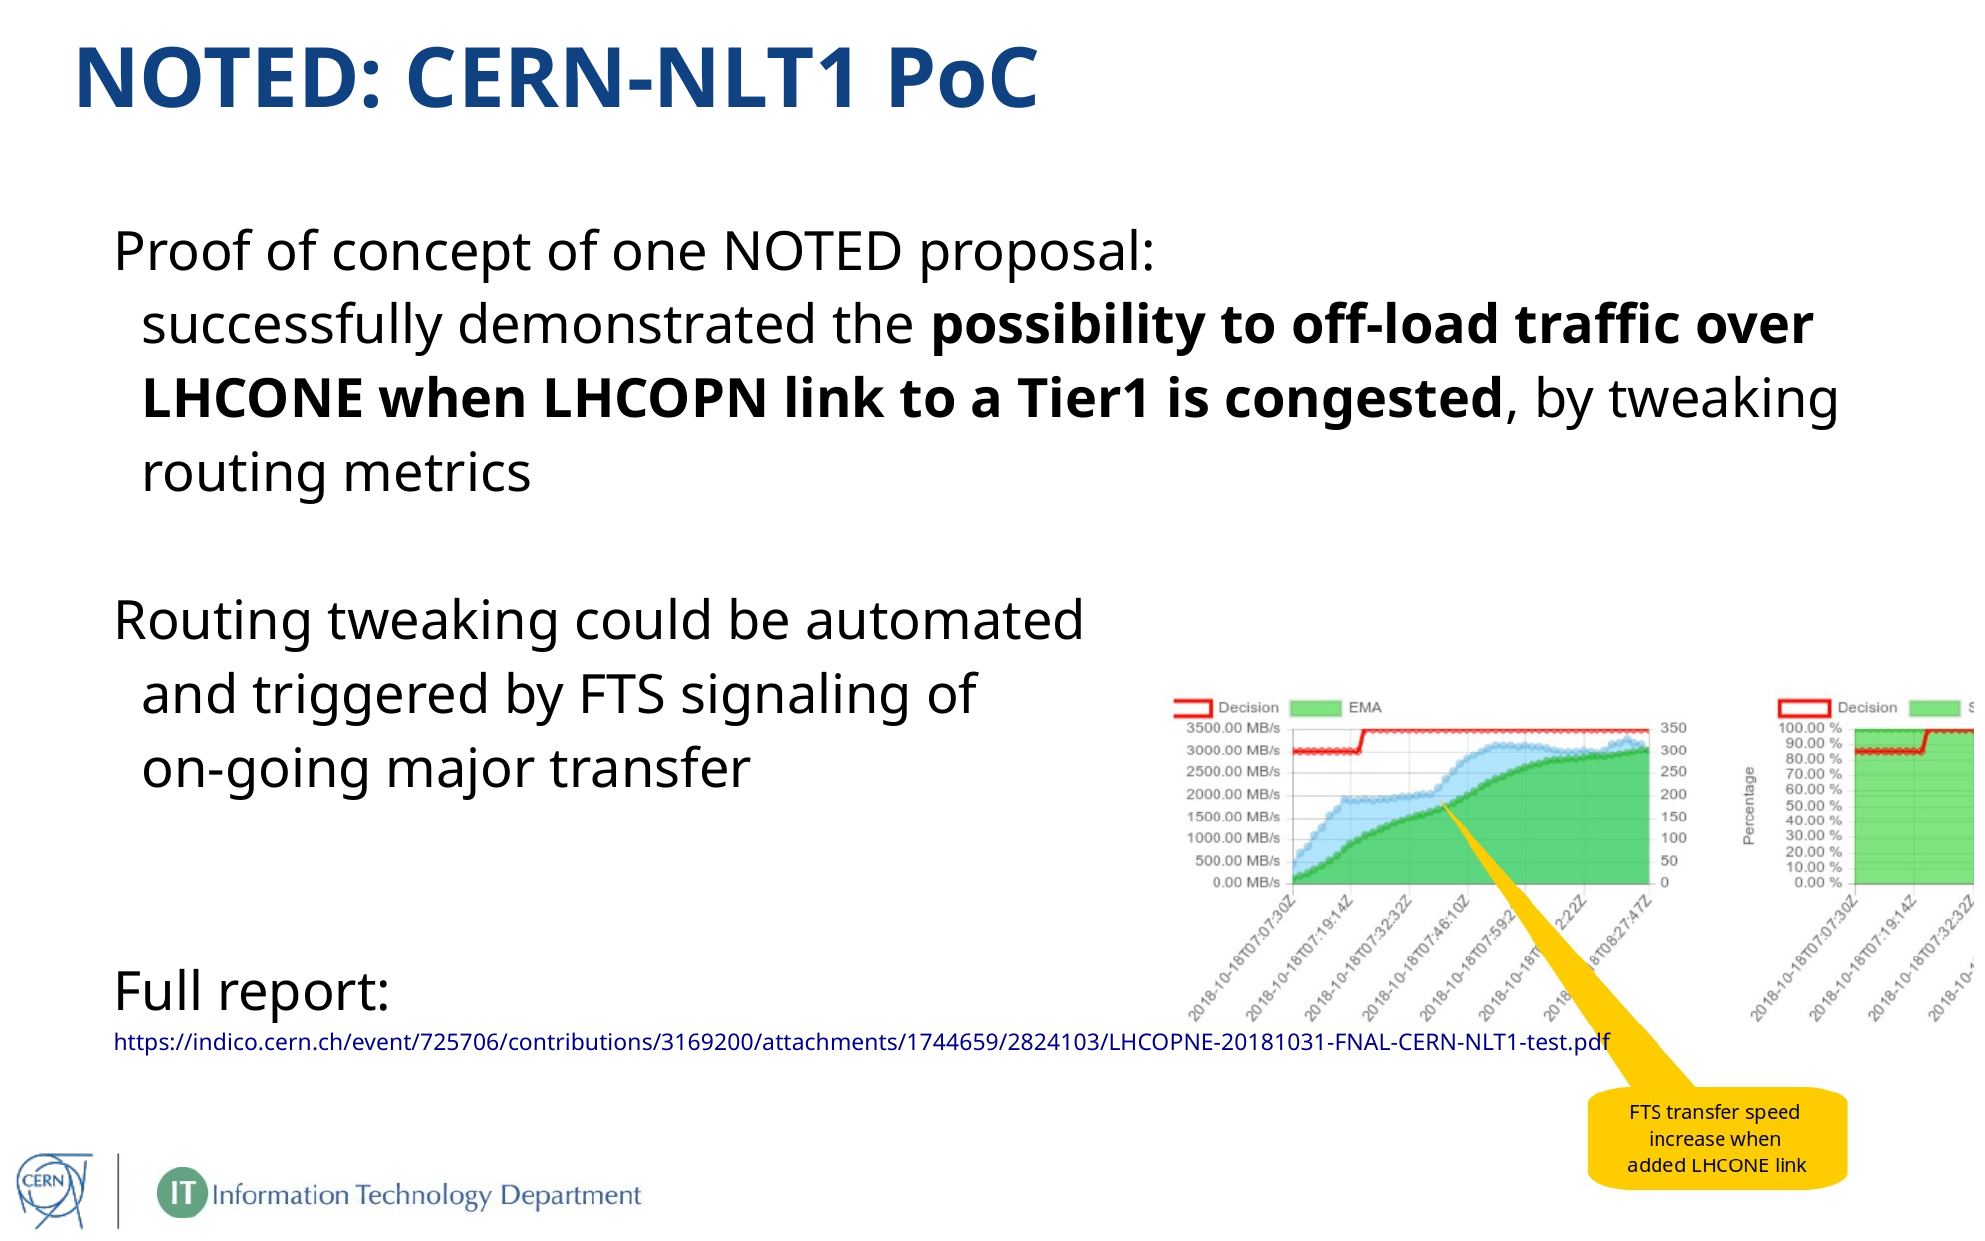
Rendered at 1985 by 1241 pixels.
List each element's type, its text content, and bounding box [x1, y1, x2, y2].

picture [16, 1188, 64, 1236]
picture [19, 1188, 64, 1207]
text_box Proof of concept of one NOTED proposal: successfully demonstrated the possibility to off-load traffic over LHCONE when LHCOPN link to a Tier1 is congested, by tweaking routing metrics Routing tweaking could be automated and triggered by FTS signaling of on-going major transfer Full report: https://indico.cern.ch/event/725706/contributions/3169200/attachments/1744659/2824103/LHCOPNE-20181031-FNAL-CERN-NLT1-test.pdf [98, 204, 1965, 1241]
picture [1965, 684, 1974, 1229]
title NOTED: CERN-NLT1 PoC [71, 0, 1834, 166]
picture [38, 1207, 55, 1215]
picture [51, 1200, 64, 1215]
